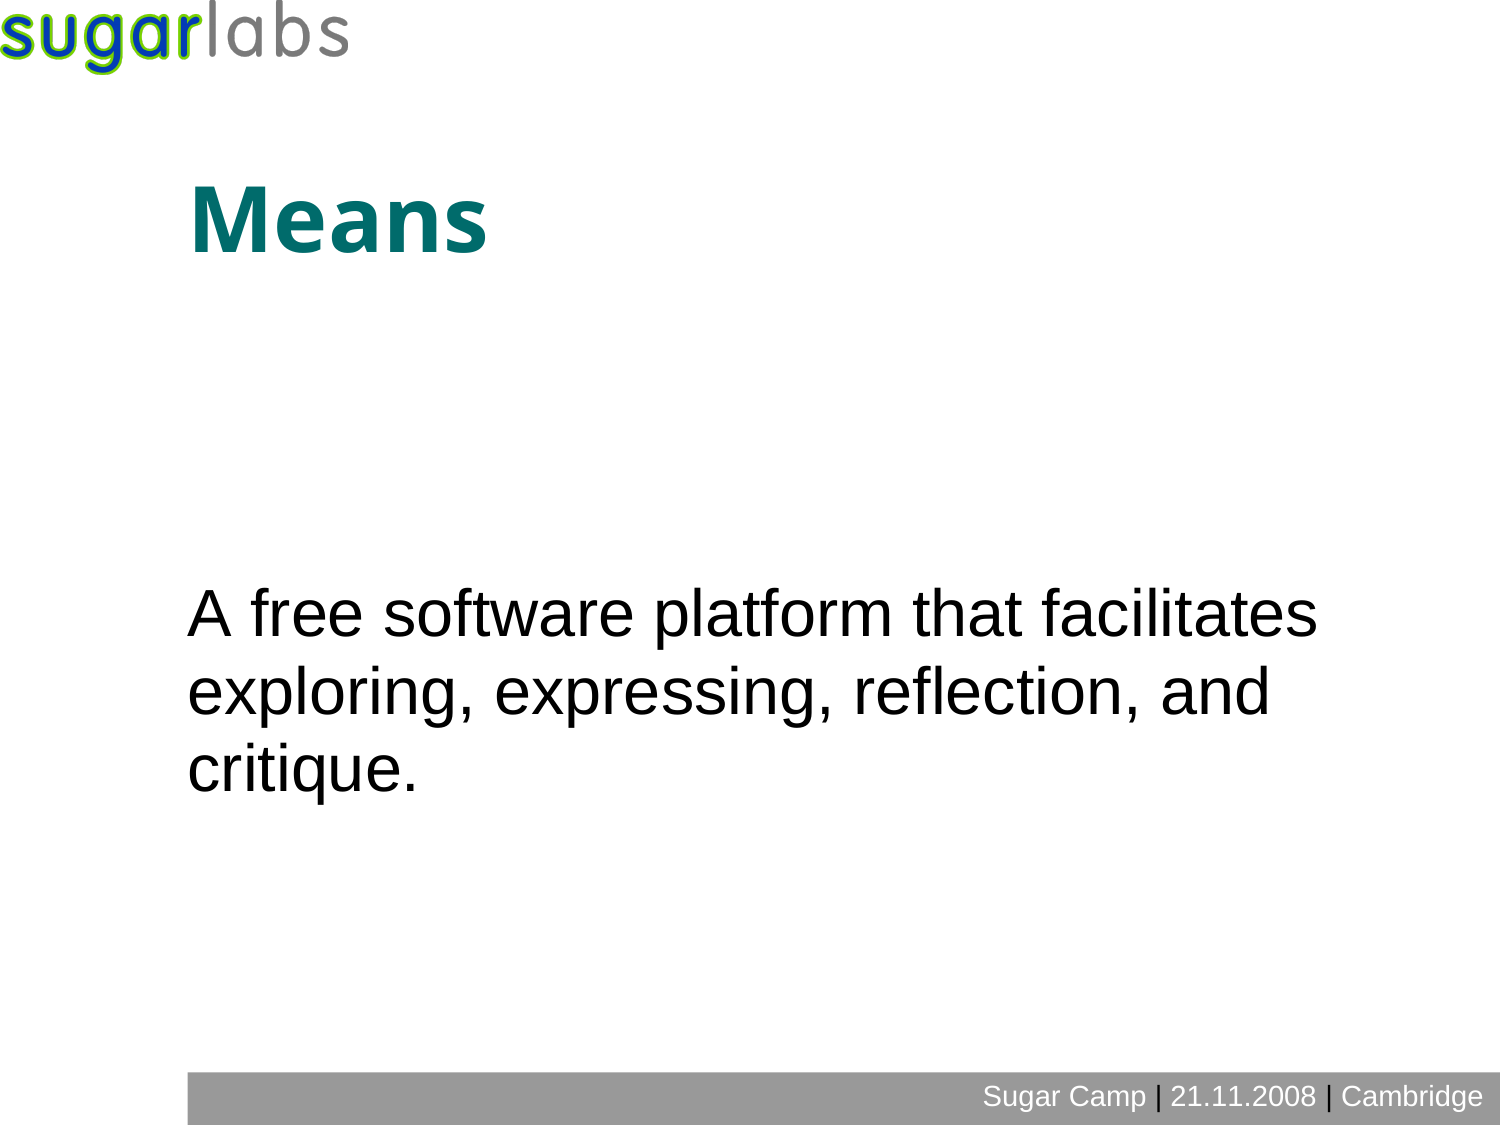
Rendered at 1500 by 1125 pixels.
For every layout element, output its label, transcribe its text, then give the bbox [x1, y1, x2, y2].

title Means [187, 82, 1500, 331]
subtitle A free software platform that facilitates exploring, expressing, reflection, and critique. [187, 344, 1425, 1035]
picture [0, 0, 348, 75]
